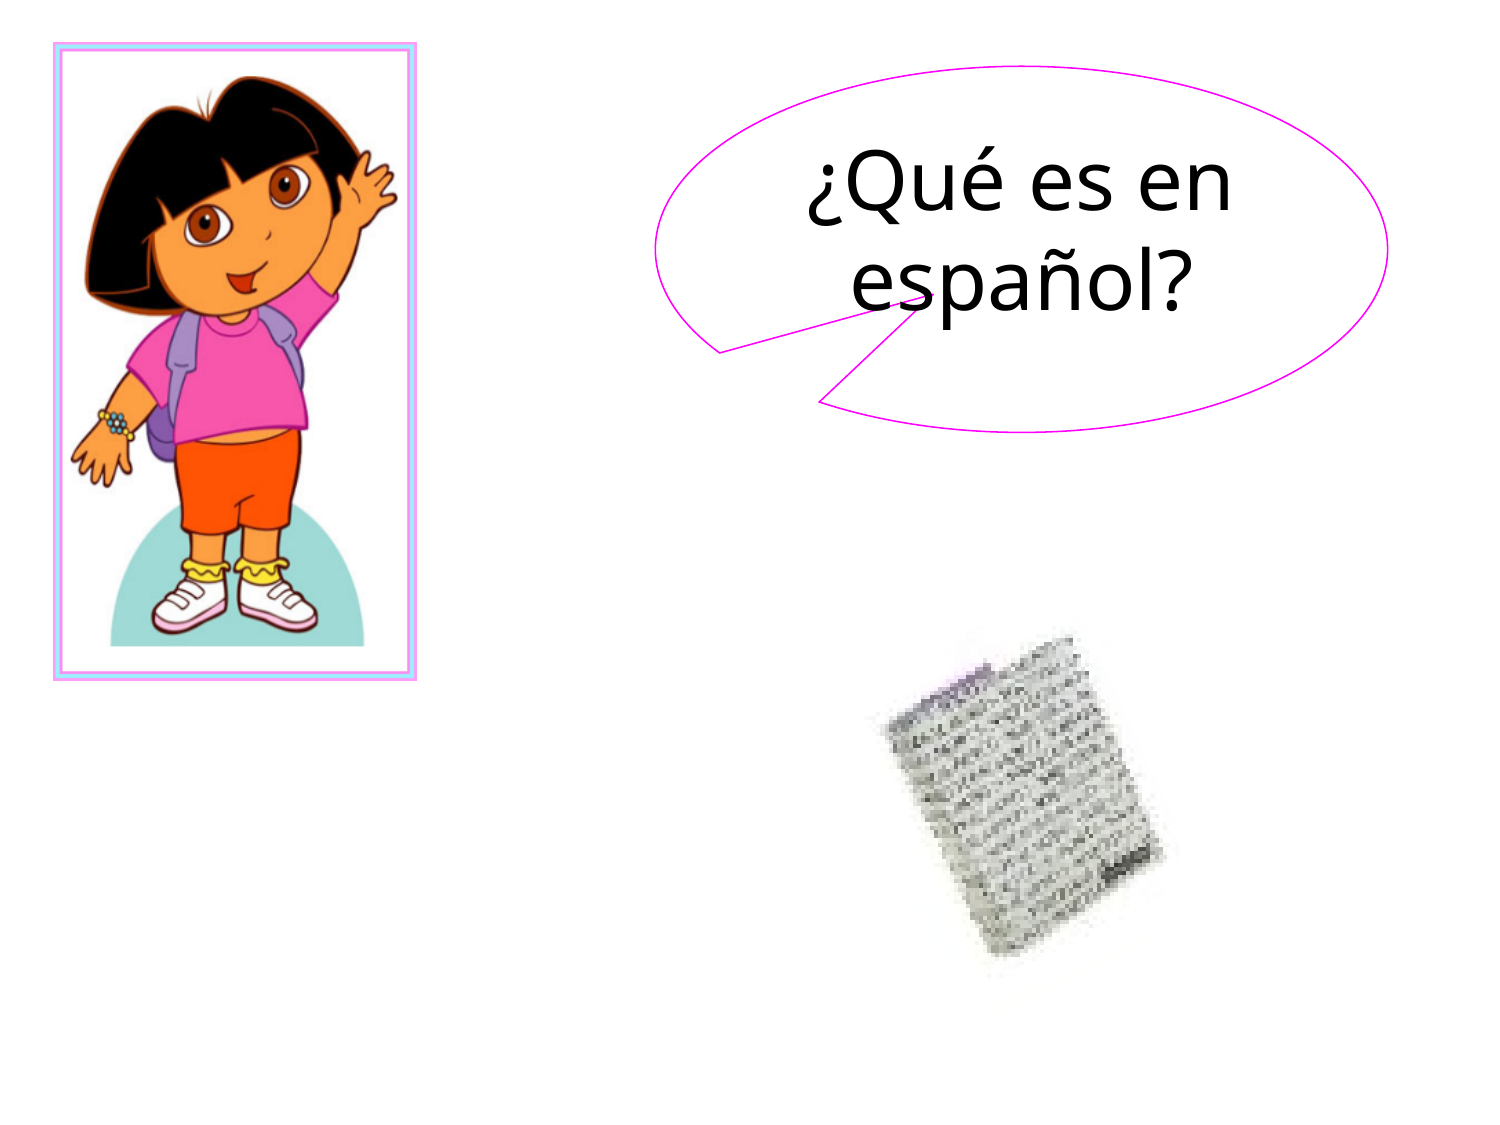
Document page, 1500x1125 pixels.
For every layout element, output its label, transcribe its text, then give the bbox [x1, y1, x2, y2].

text_box ¿Qué es en español? [655, 66, 1388, 433]
picture [746, 524, 1290, 1068]
picture [53, 42, 417, 681]
